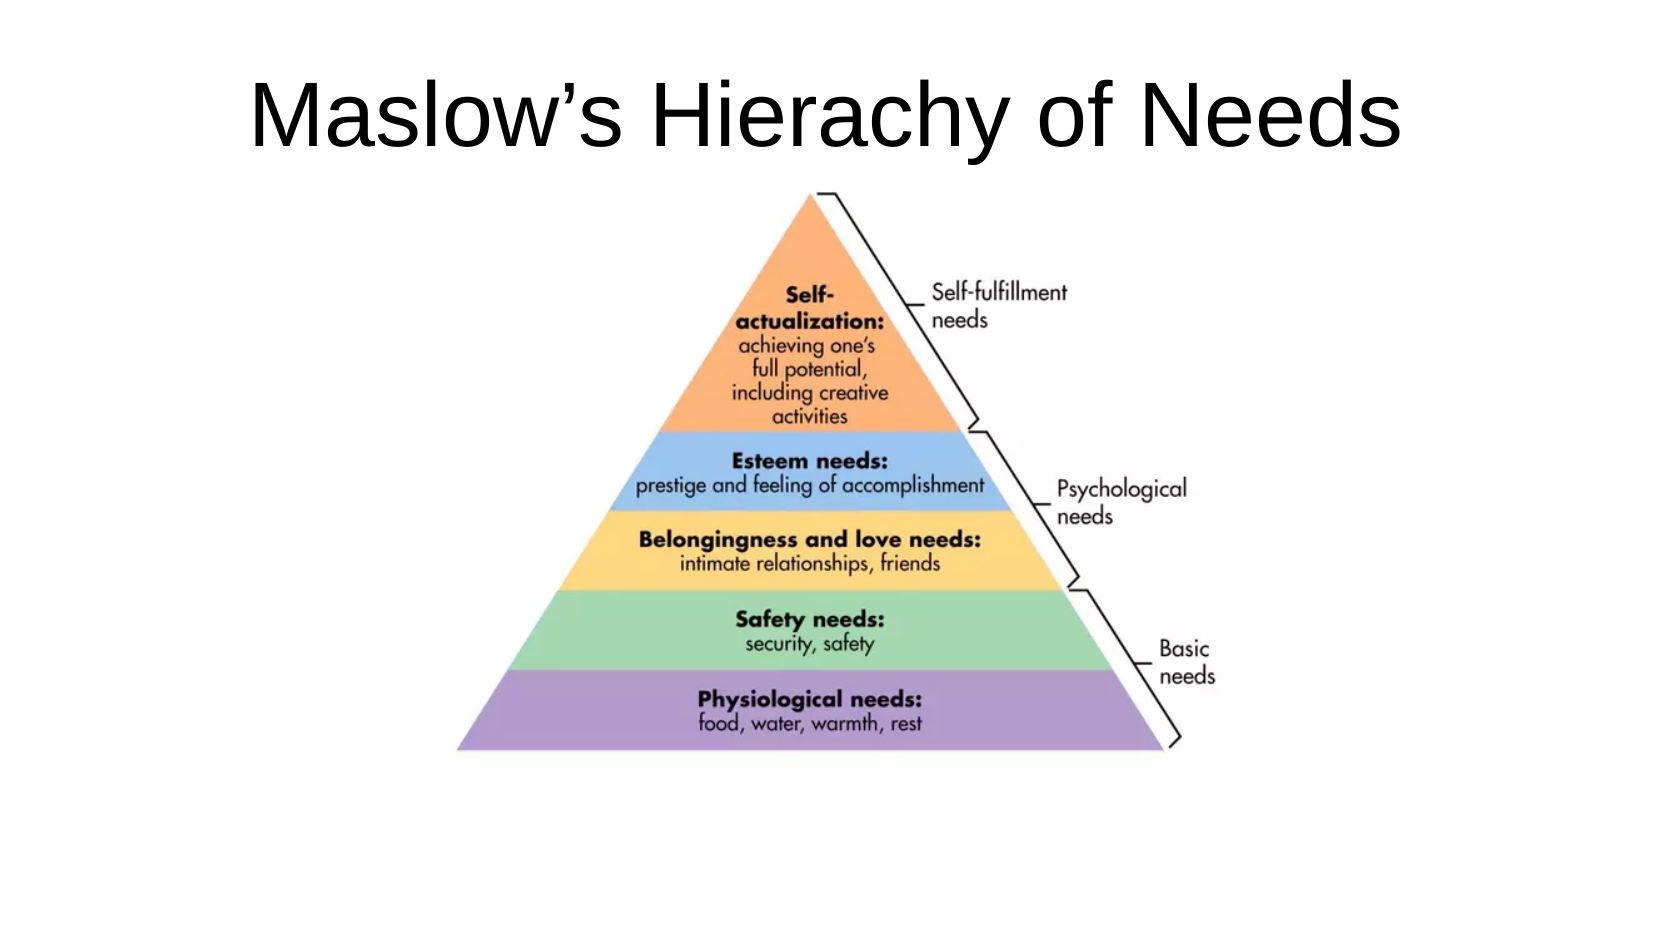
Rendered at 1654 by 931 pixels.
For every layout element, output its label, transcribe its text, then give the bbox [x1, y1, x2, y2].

picture [440, 176, 1228, 764]
title Maslow’s Hierachy of Needs [82, 37, 1571, 193]
